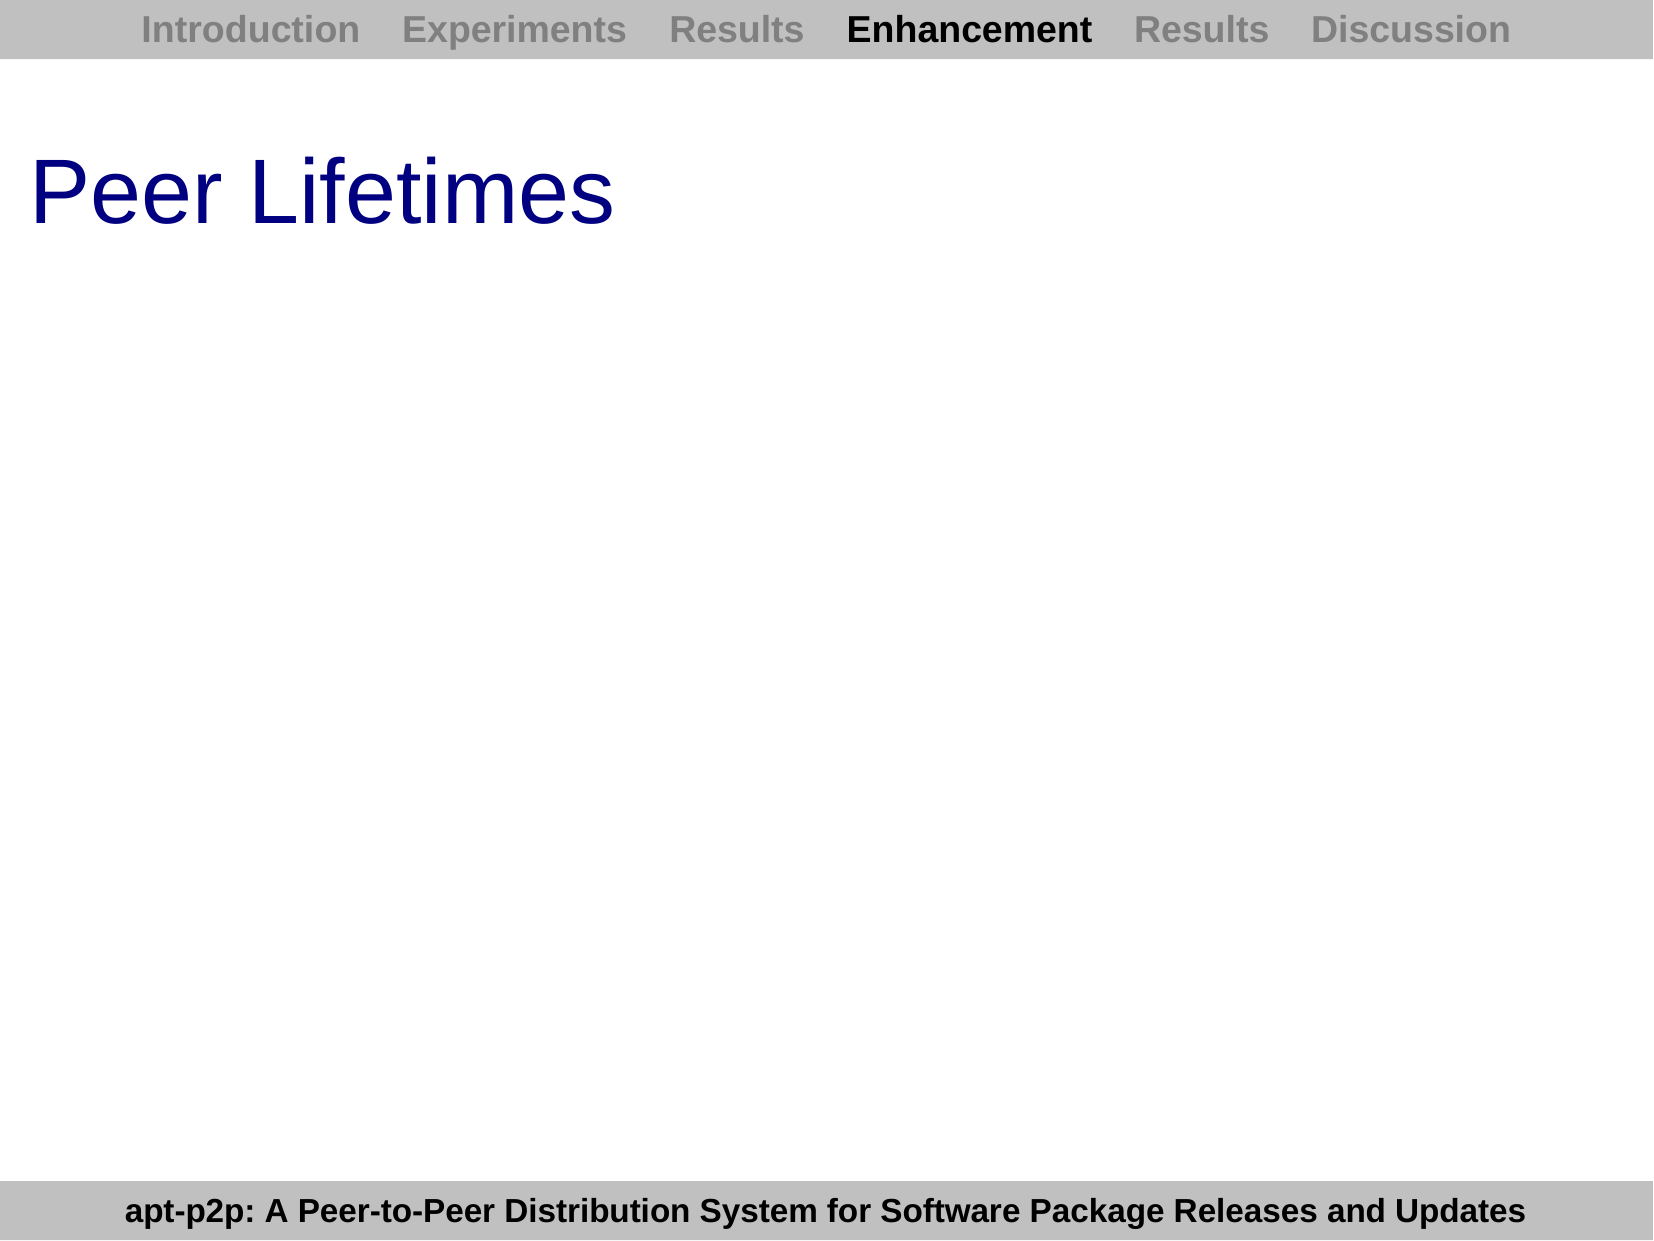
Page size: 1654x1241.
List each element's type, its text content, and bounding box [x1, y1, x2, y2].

title Peer Lifetimes [29, 88, 1442, 296]
